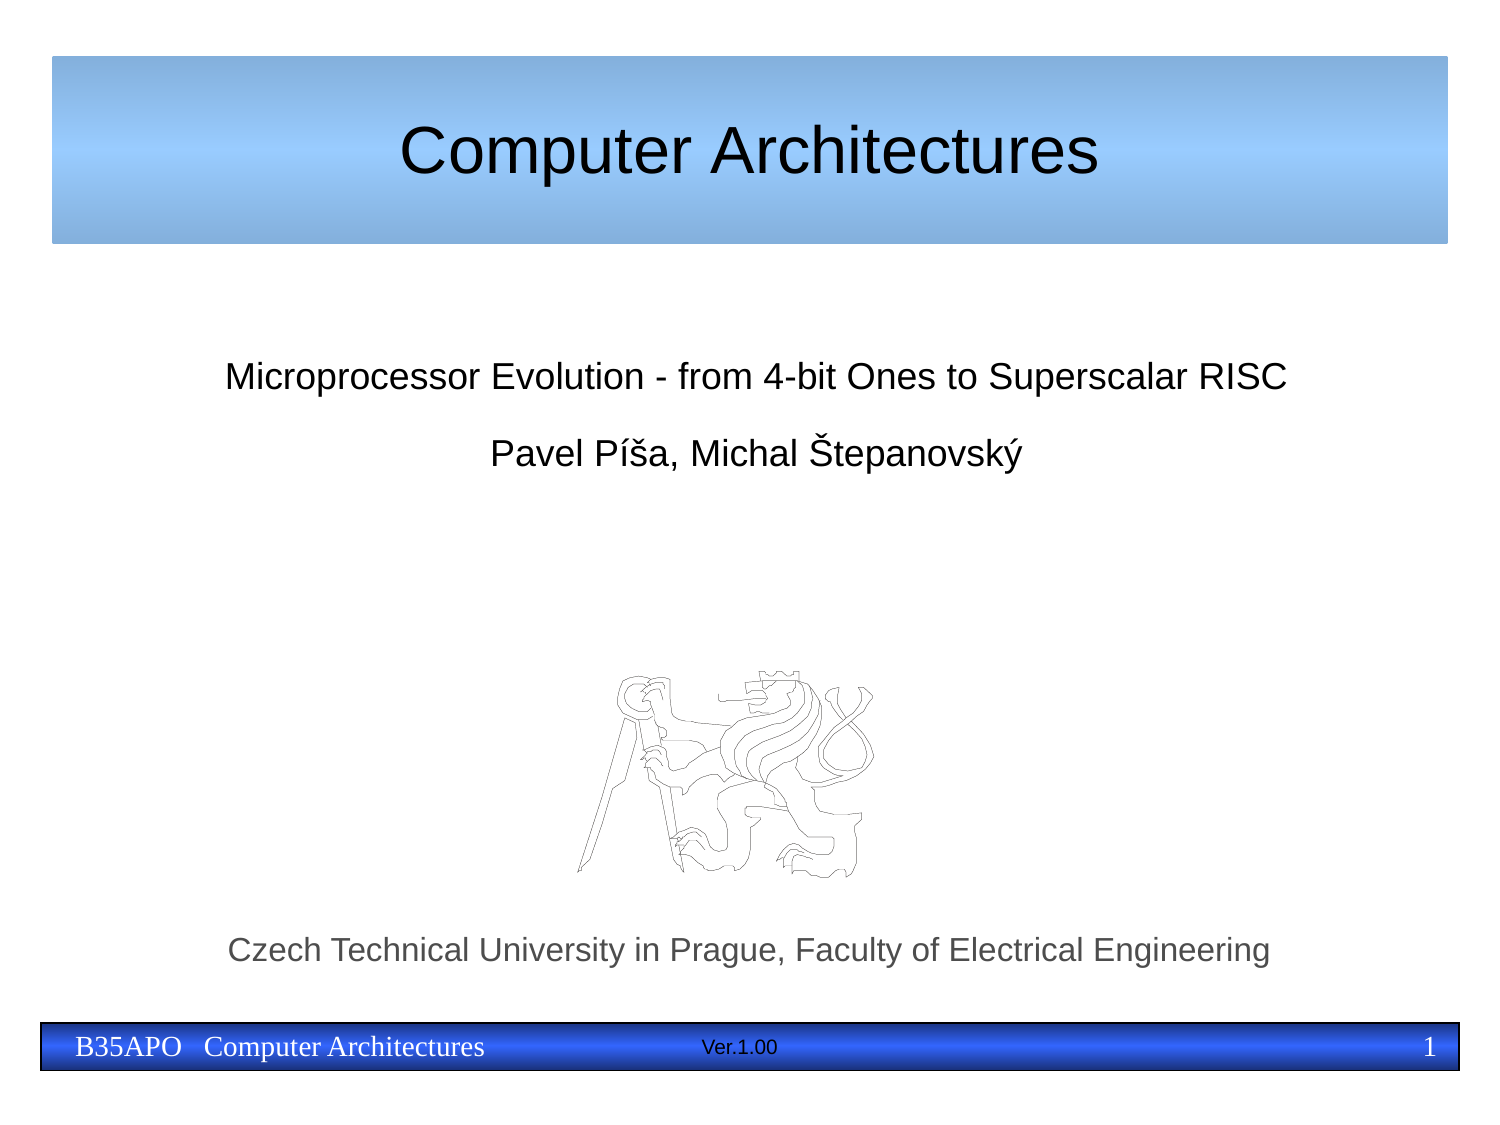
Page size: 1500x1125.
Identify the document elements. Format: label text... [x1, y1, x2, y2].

text_box Czech Technical University in Prague, Faculty of Electrical Engineering [199, 920, 1301, 977]
text_box Microprocessor Evolution - from 4-bit Ones to Superscalar RISC Pavel Píša, Michal Štepanovský [53, 344, 1447, 482]
chart [574, 668, 879, 884]
title Computer Architectures [52, 56, 1448, 244]
text_box Ver.1.00 [686, 1028, 805, 1065]
